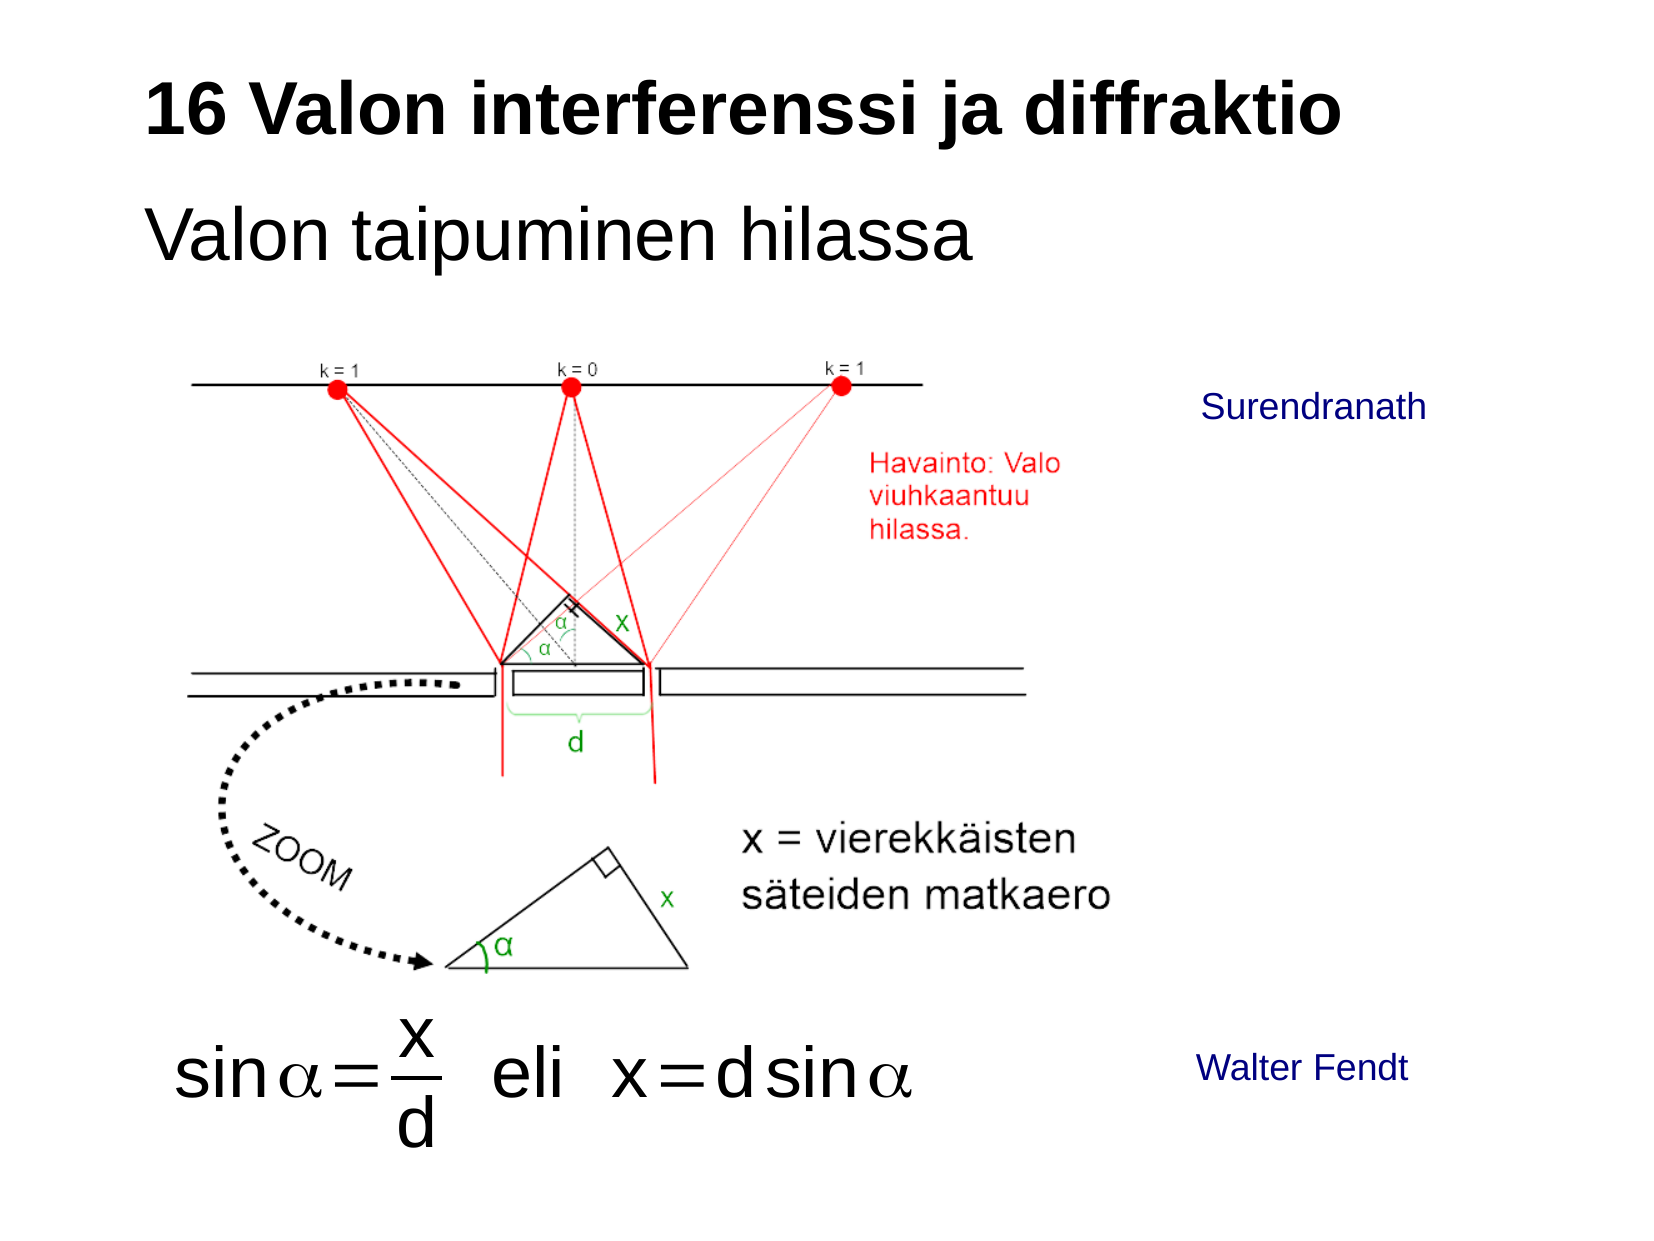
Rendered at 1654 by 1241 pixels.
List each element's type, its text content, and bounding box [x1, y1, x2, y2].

text_box Walter Fendt [1181, 1039, 1525, 1110]
picture [141, 300, 1174, 1004]
text_box Surendranath [1185, 377, 1583, 449]
chart [167, 992, 922, 1163]
text_box 16 Valon interferenssi ja diffraktio Valon taipuminen hilassa [129, 59, 1406, 326]
